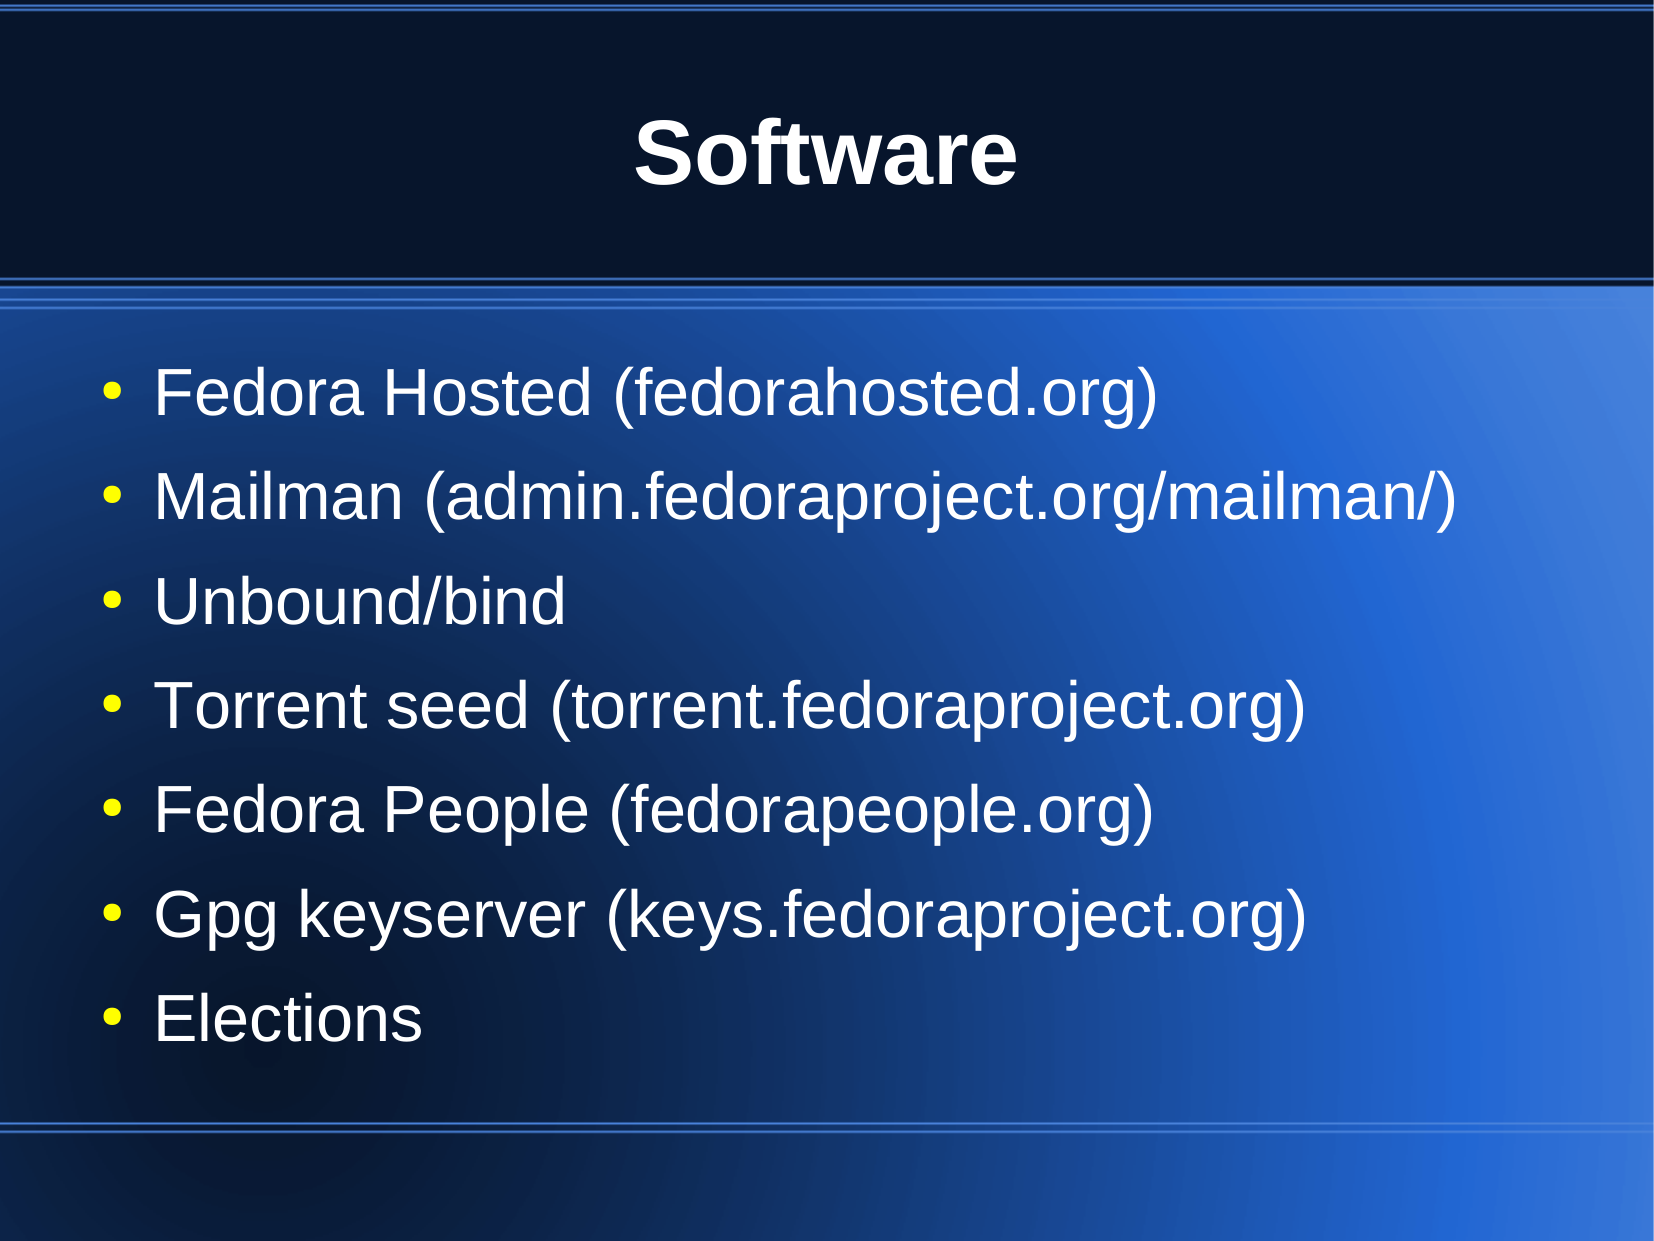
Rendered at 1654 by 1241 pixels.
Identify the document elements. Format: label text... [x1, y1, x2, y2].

list Fedora Hosted (fedorahosted.org) Mailman (admin.fedoraproject.org/mailman/) Unbound/bind Torrent seed (torrent.fedoraproject.org) Fedora People (fedorapeople.org) Gpg keyserver (keys.fedoraproject.org) Elections [82, 355, 1571, 1174]
title Software [82, 49, 1571, 257]
picture [0, 0, 1654, 1241]
